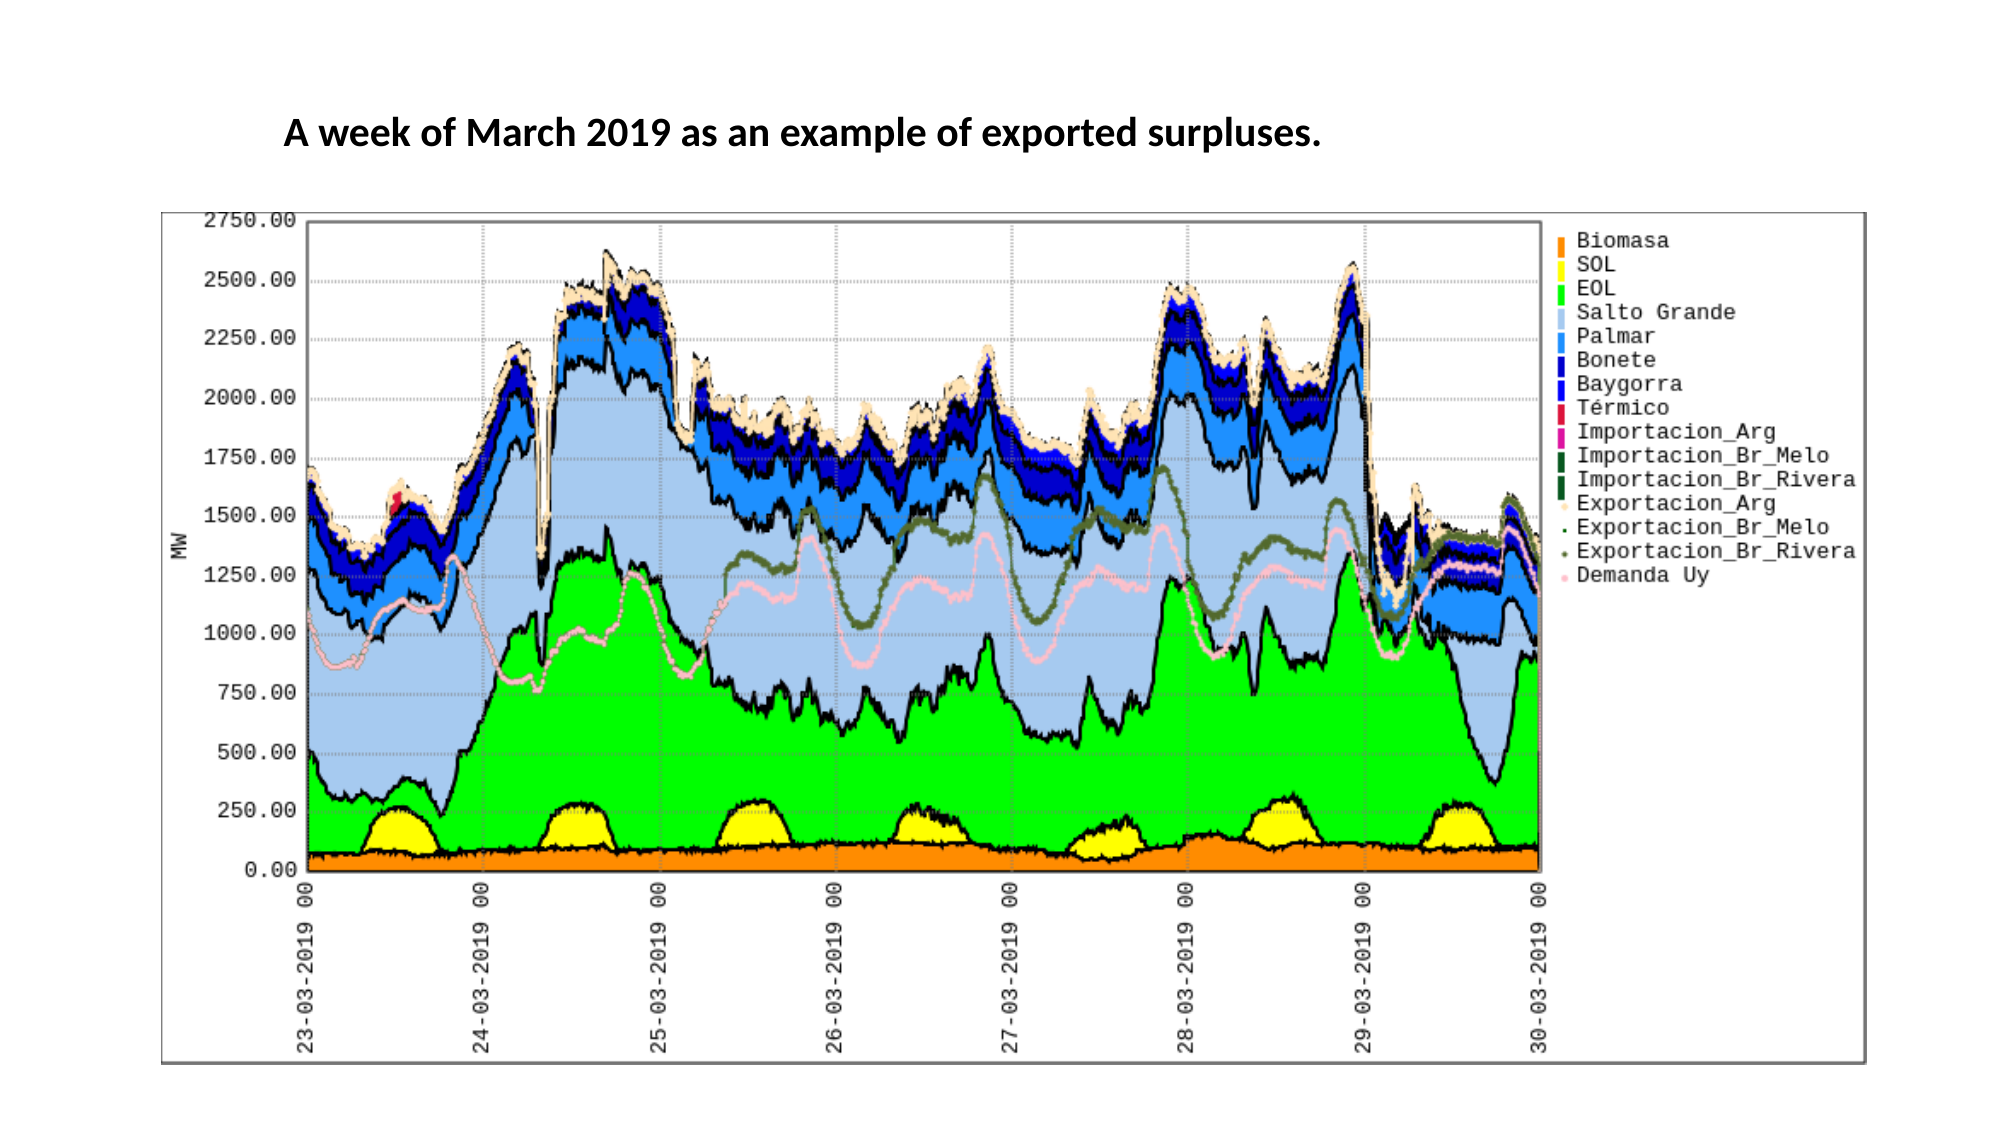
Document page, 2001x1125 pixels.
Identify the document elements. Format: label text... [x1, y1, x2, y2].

title A week of March 2019 as an example of exported surpluses. [283, 82, 1778, 189]
picture [161, 212, 1867, 1065]
